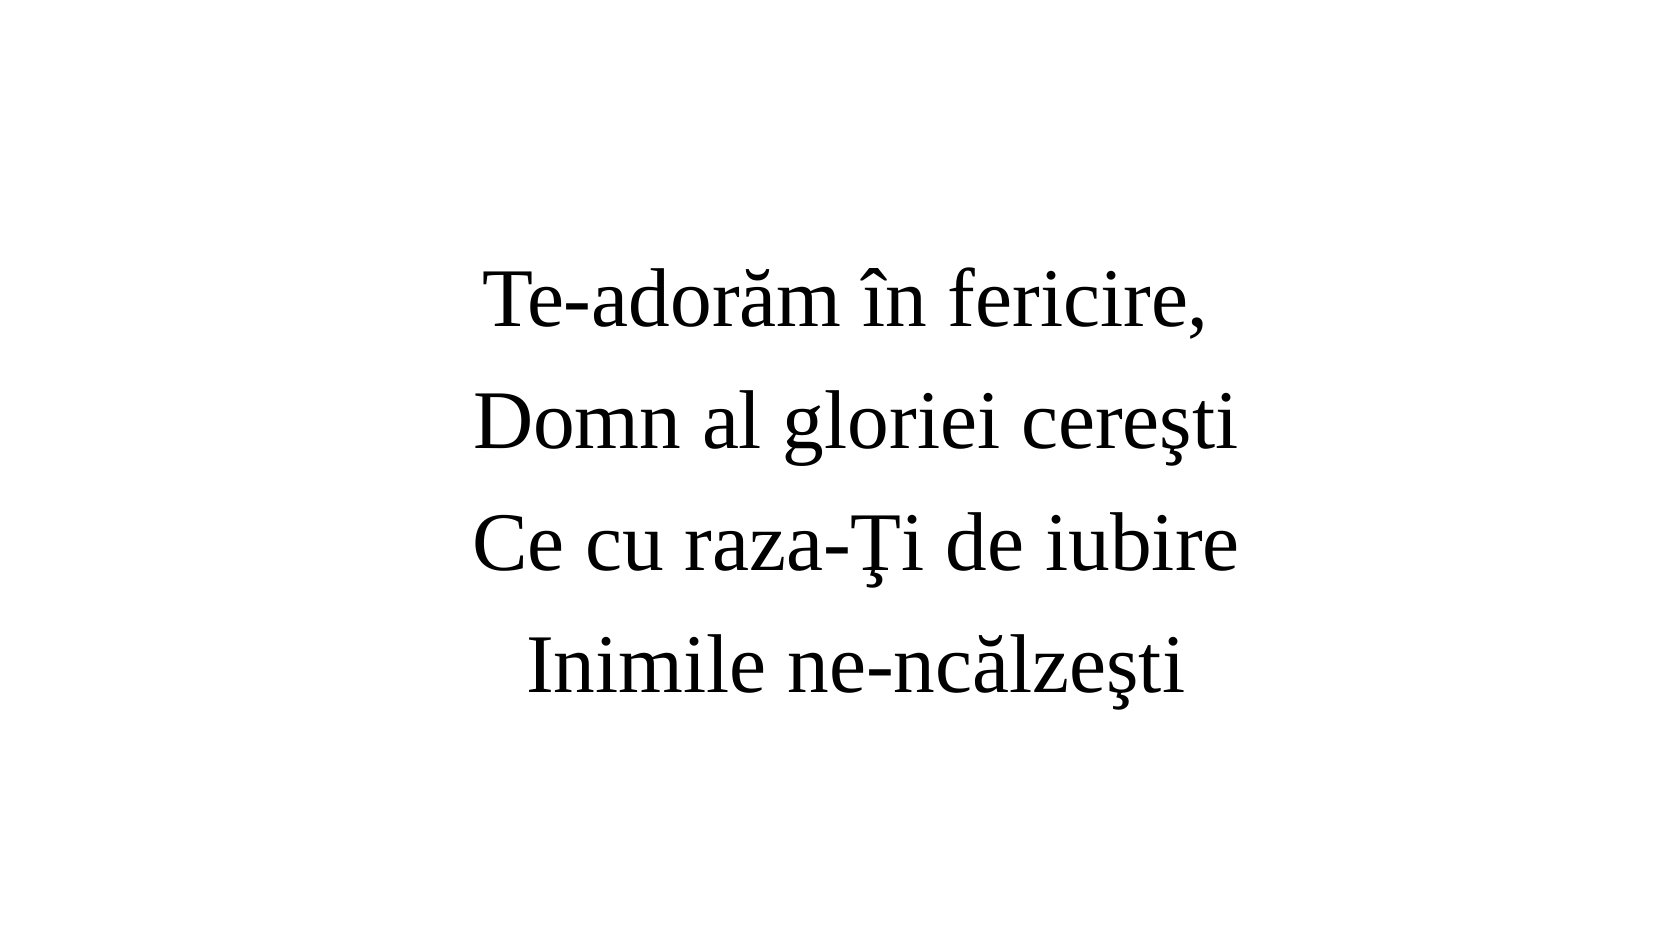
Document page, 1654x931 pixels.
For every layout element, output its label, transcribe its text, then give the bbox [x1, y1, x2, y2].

subtitle Te-adorăm în fericire, Domn al gloriei cereşti Ce cu raza-Ţi de iubire Inimile ne-ncălzeşti [153, 239, 1560, 713]
